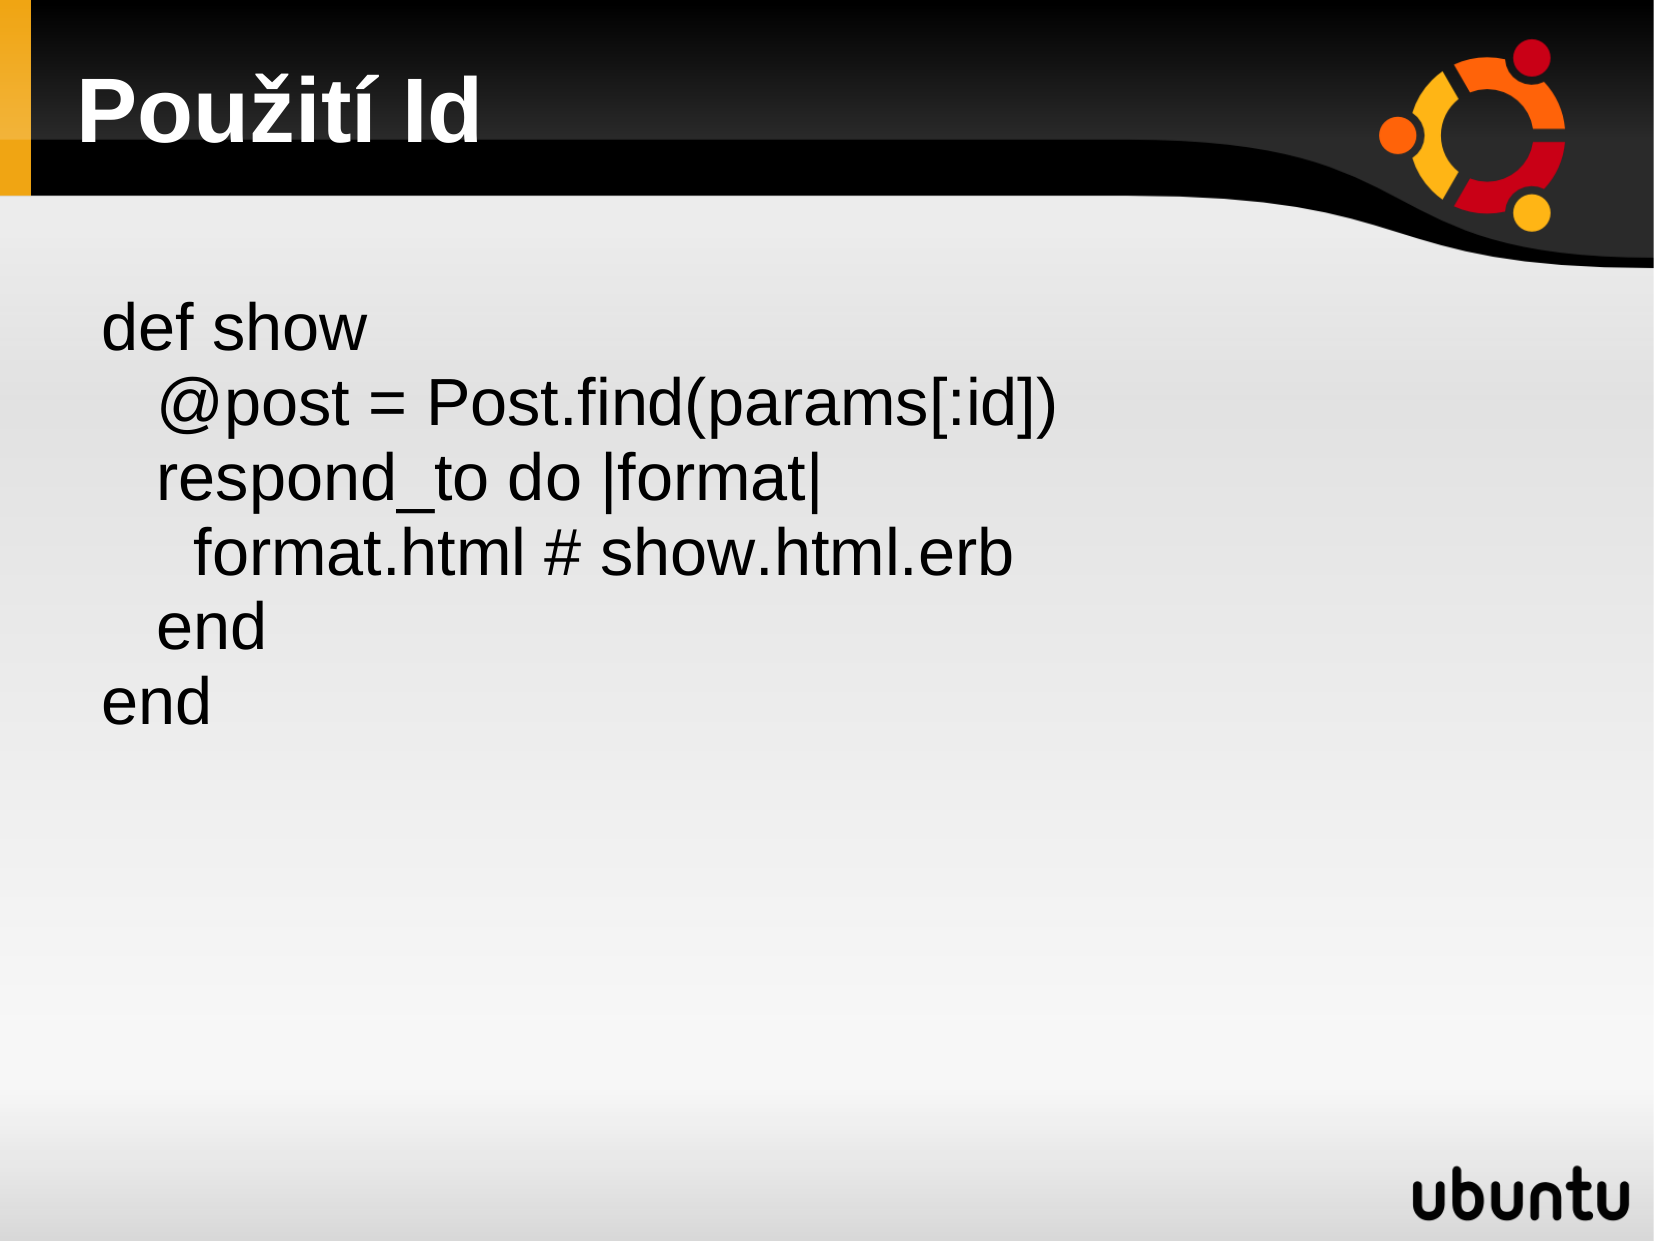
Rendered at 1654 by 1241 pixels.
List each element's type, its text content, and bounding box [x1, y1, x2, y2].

picture [0, 0, 1654, 1241]
list def show @post = Post.find(params[:id]) respond_to do |format| format.html # show.html.erb end end [82, 290, 1571, 1094]
title Použití Id [76, 14, 1565, 207]
